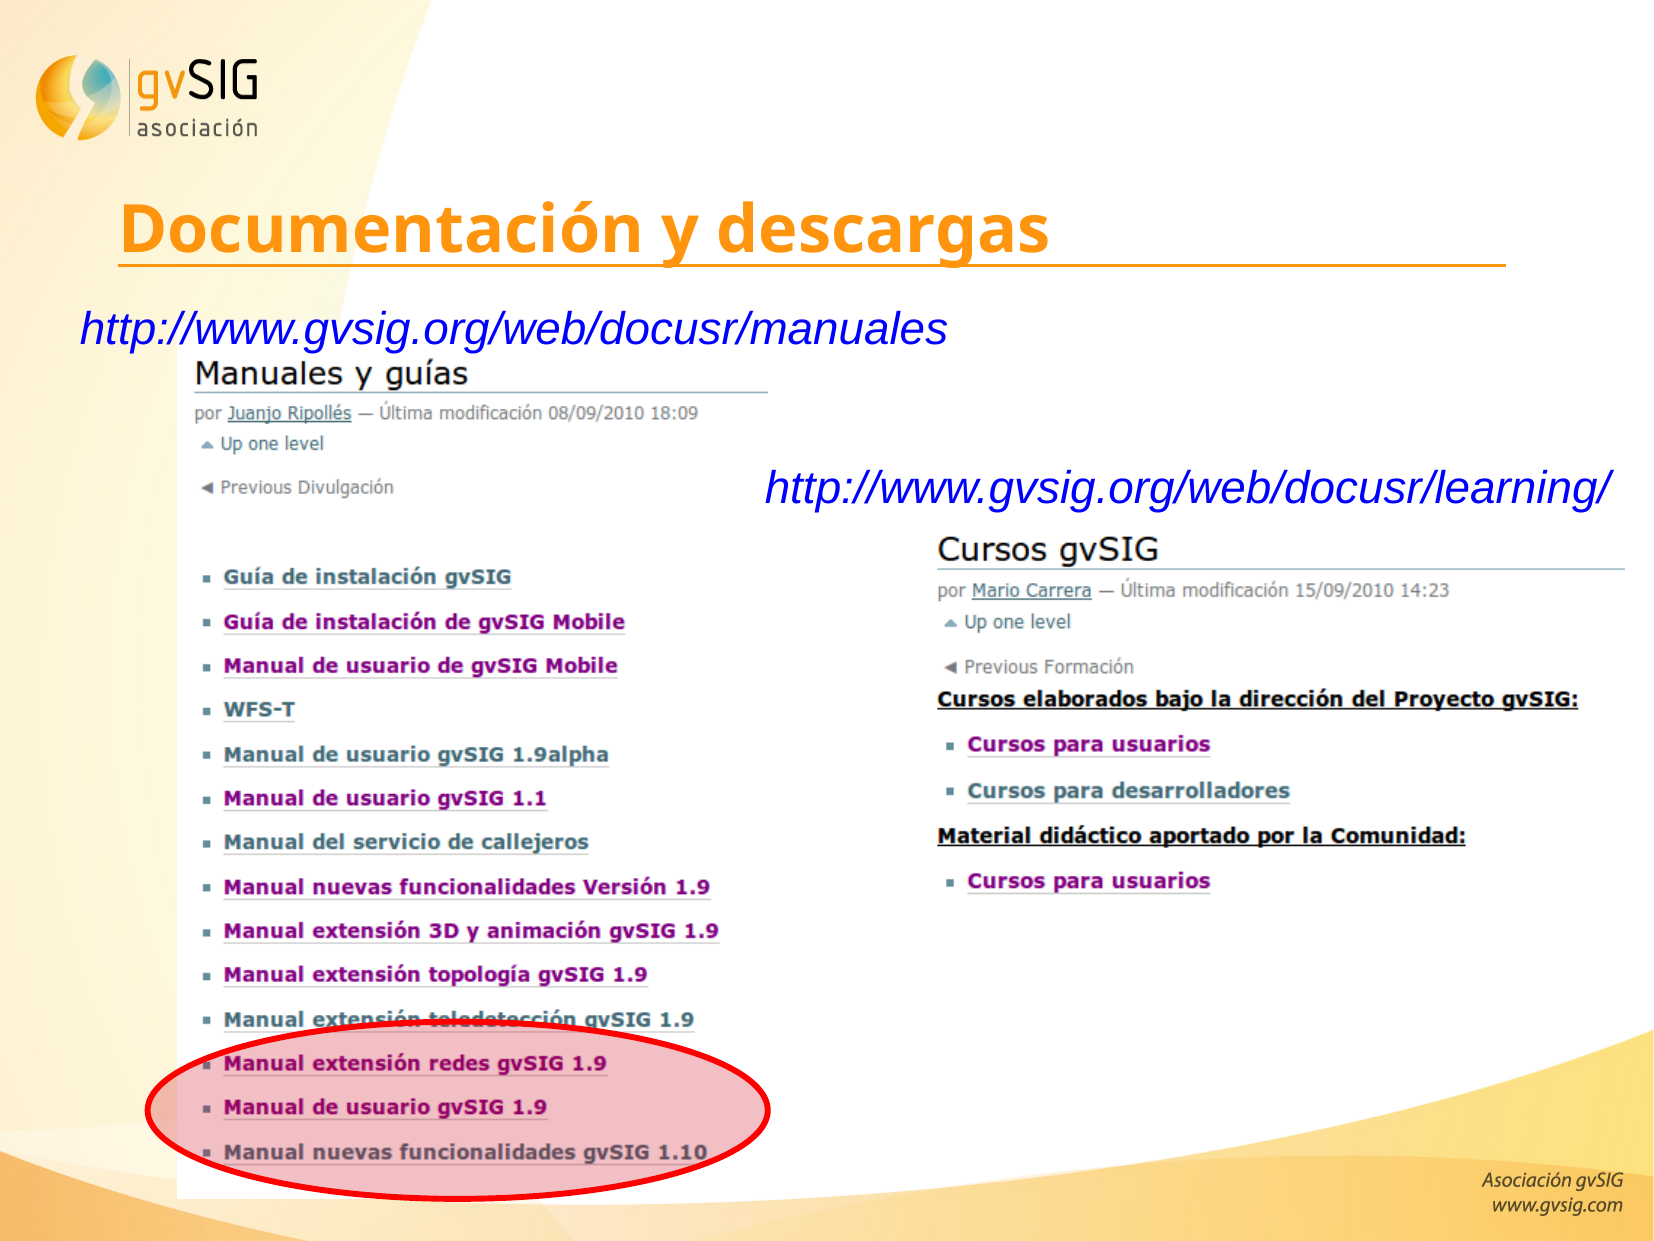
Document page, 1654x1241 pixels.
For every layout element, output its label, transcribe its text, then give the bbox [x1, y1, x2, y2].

text_box http://www.gvsig.org/web/docusr/learning/ [750, 454, 1654, 521]
text_box http://www.gvsig.org/web/docusr/manuales [64, 295, 981, 362]
picture [0, 0, 1654, 1241]
title Documentación y descargas [118, 177, 1607, 276]
text_box [147, 1021, 768, 1199]
